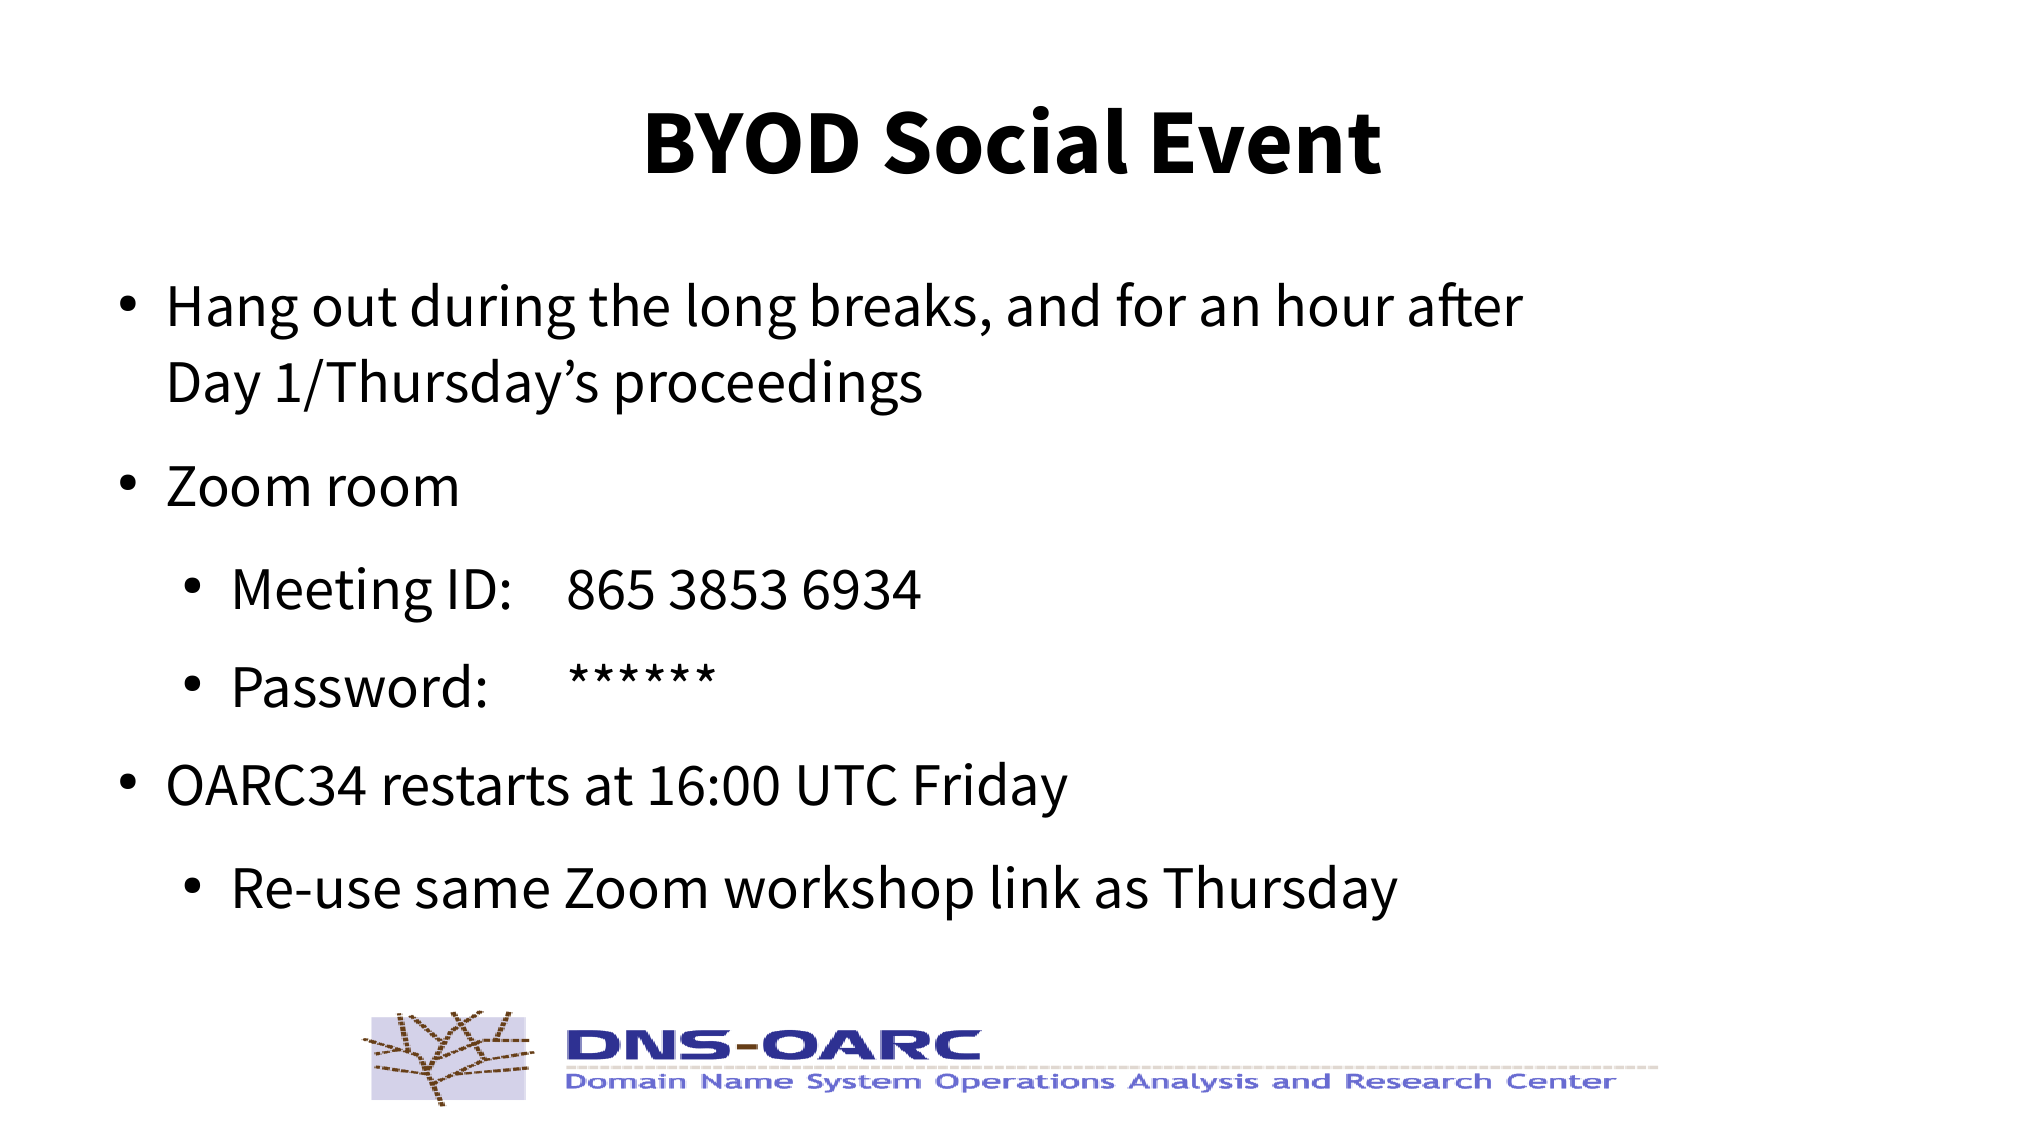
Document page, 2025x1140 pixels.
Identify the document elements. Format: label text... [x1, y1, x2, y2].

picture [289, 1004, 1700, 1113]
title BYOD Social Event [101, 45, 1924, 236]
list Hang out during the long breaks, and for an hour after Day 1/Thursday’s proceedings Zoom room Meeting ID: 865 3853 6934 Password: ****** OARC34 restarts at 16:00 UTC Friday Re-use same Zoom workshop link as Thursday [101, 266, 1924, 928]
